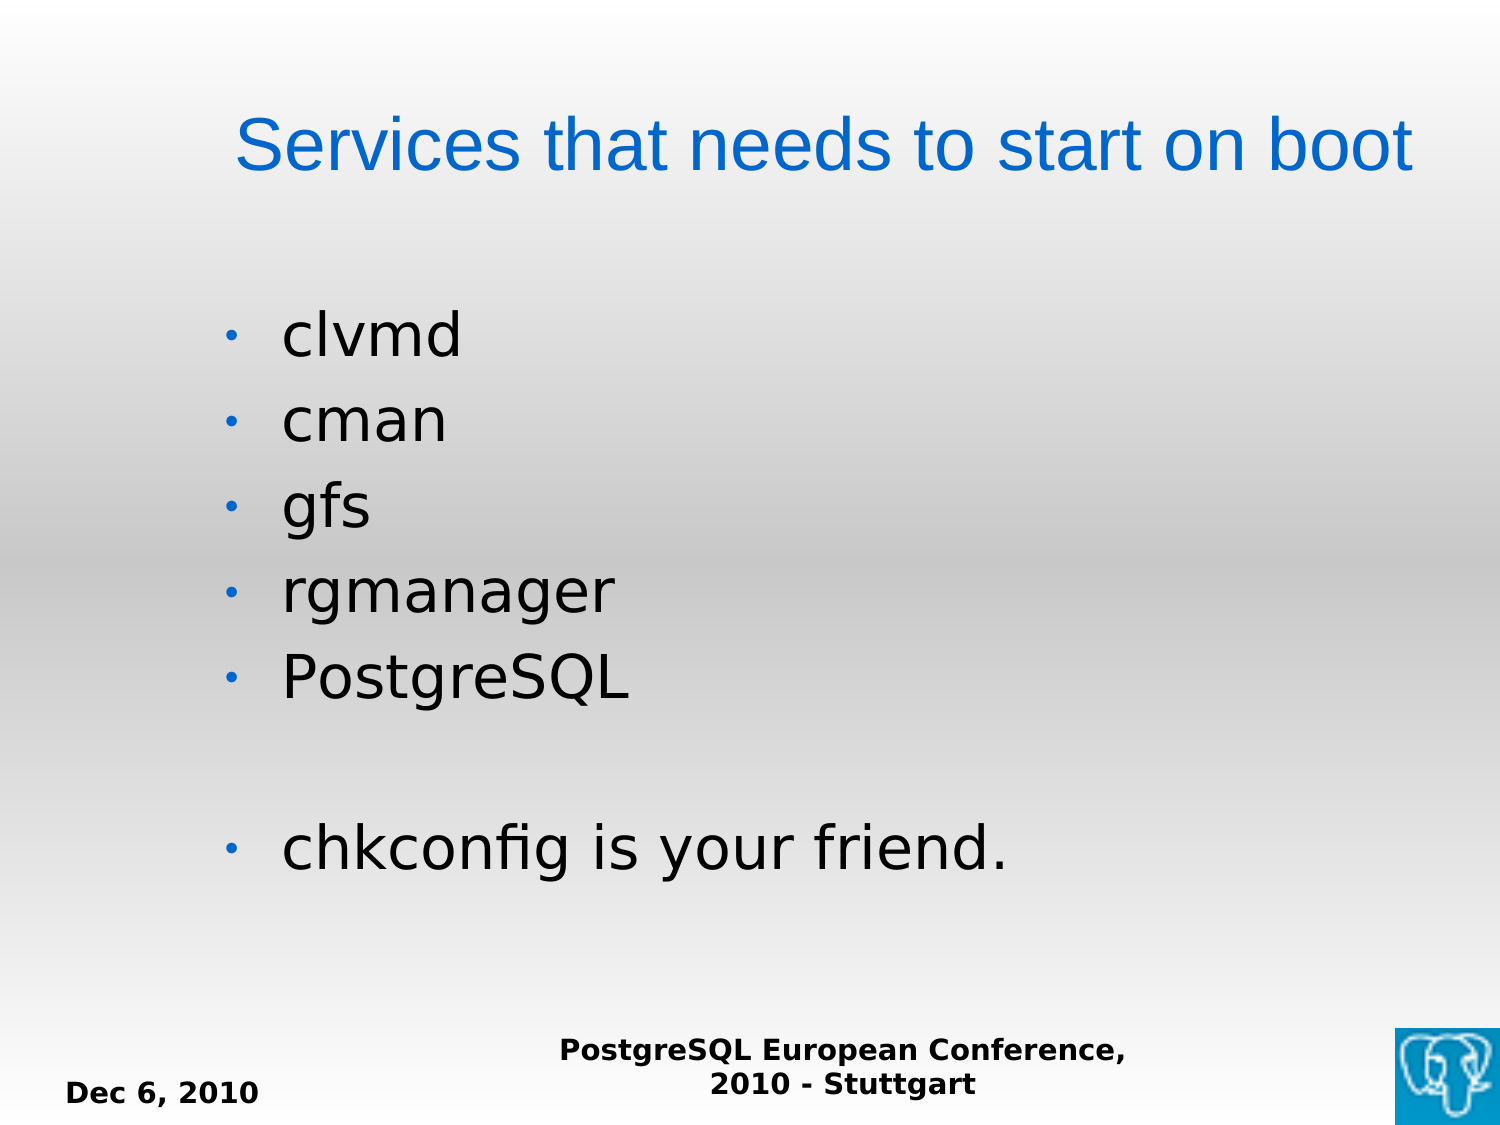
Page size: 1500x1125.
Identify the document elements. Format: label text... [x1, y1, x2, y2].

list clvmd cman gfs rgmanager PostgreSQL chkconfig is your friend. [224, 299, 1425, 975]
title Services that needs to start on boot [224, 49, 1425, 238]
picture [1400, 1033, 1492, 1118]
